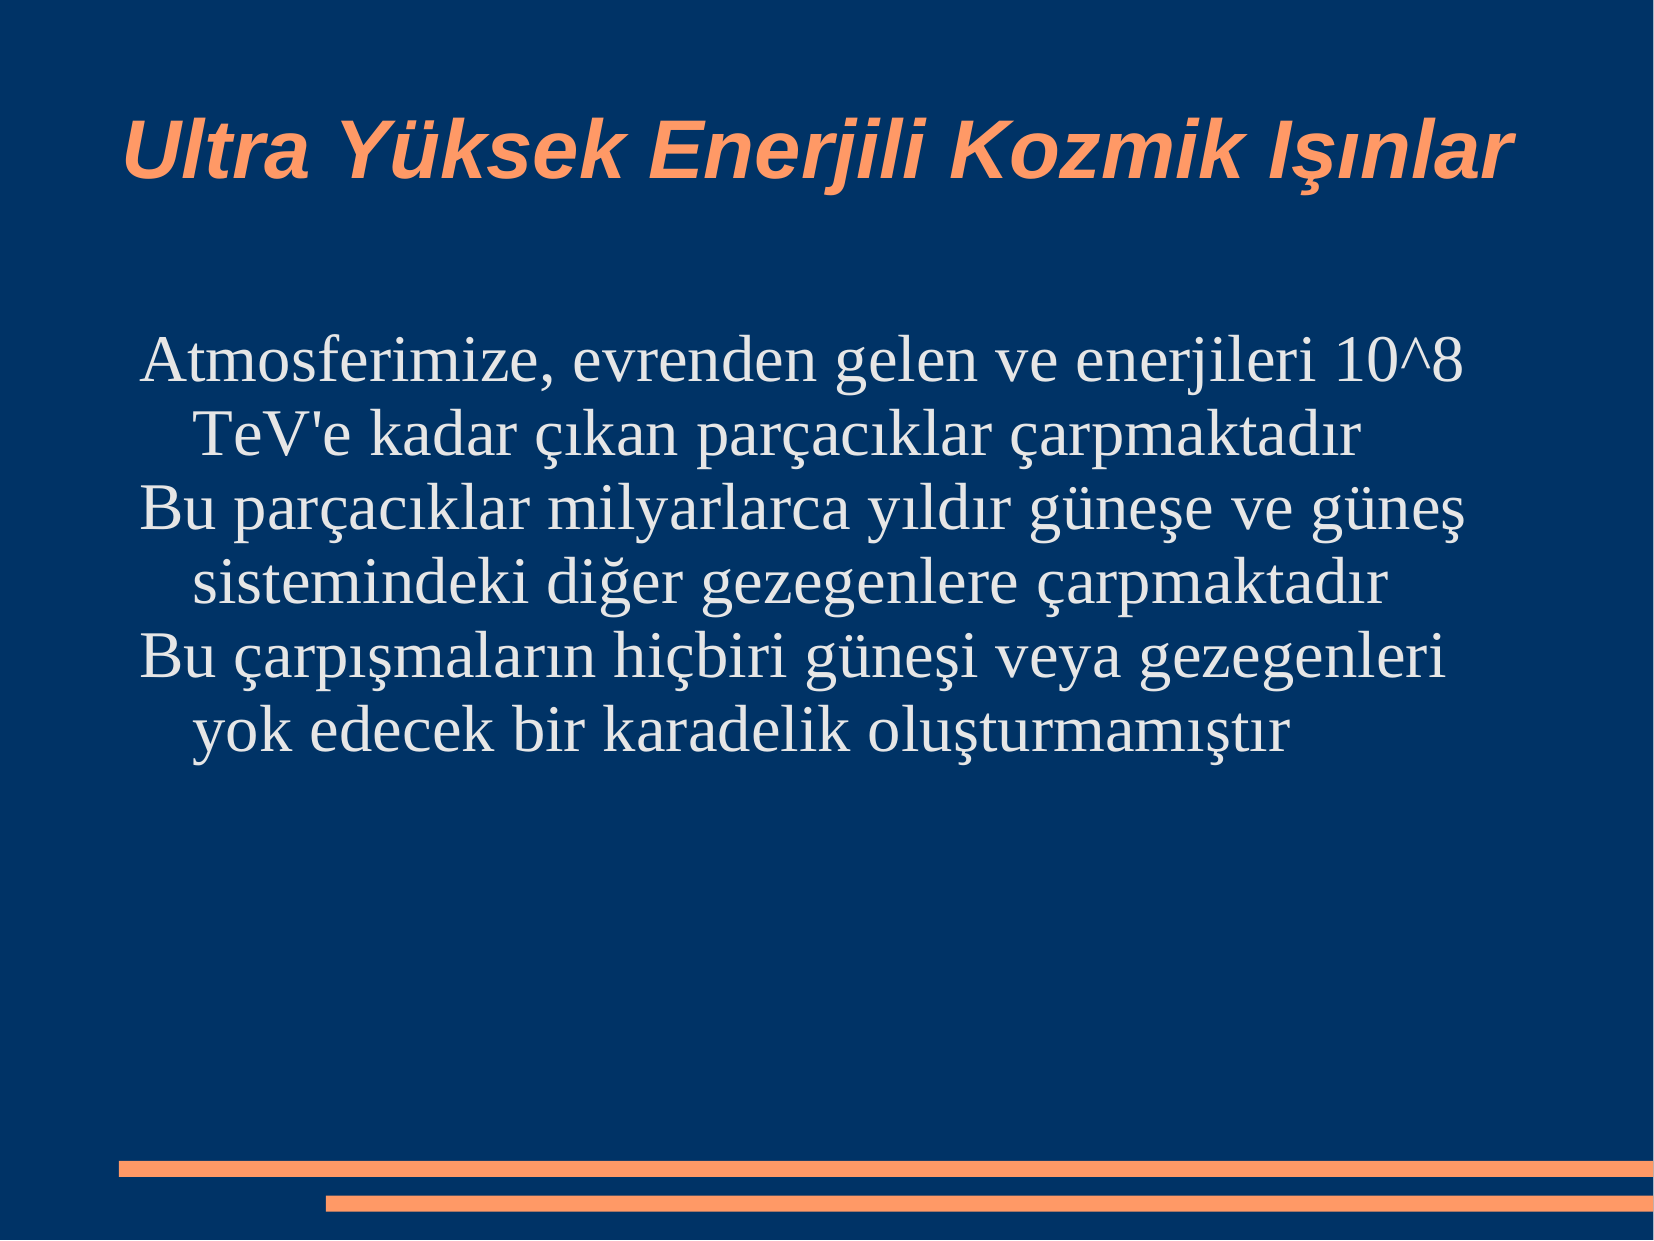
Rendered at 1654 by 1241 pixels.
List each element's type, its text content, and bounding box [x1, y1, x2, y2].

list Atmosferimize, evrenden gelen ve enerjileri 10^8 TeV'e kadar çıkan parçacıklar çarpmaktadır Bu parçacıklar milyarlarca yıldır güneşe ve güneş sistemindeki diğer gezegenlere çarpmaktadır Bu çarpışmaların hiçbiri güneşi veya gezegenleri yok edecek bir karadelik oluşturmamıştır [121, 322, 1561, 1118]
title Ultra Yüksek Enerjili Kozmik Işınlar [121, 53, 1534, 247]
